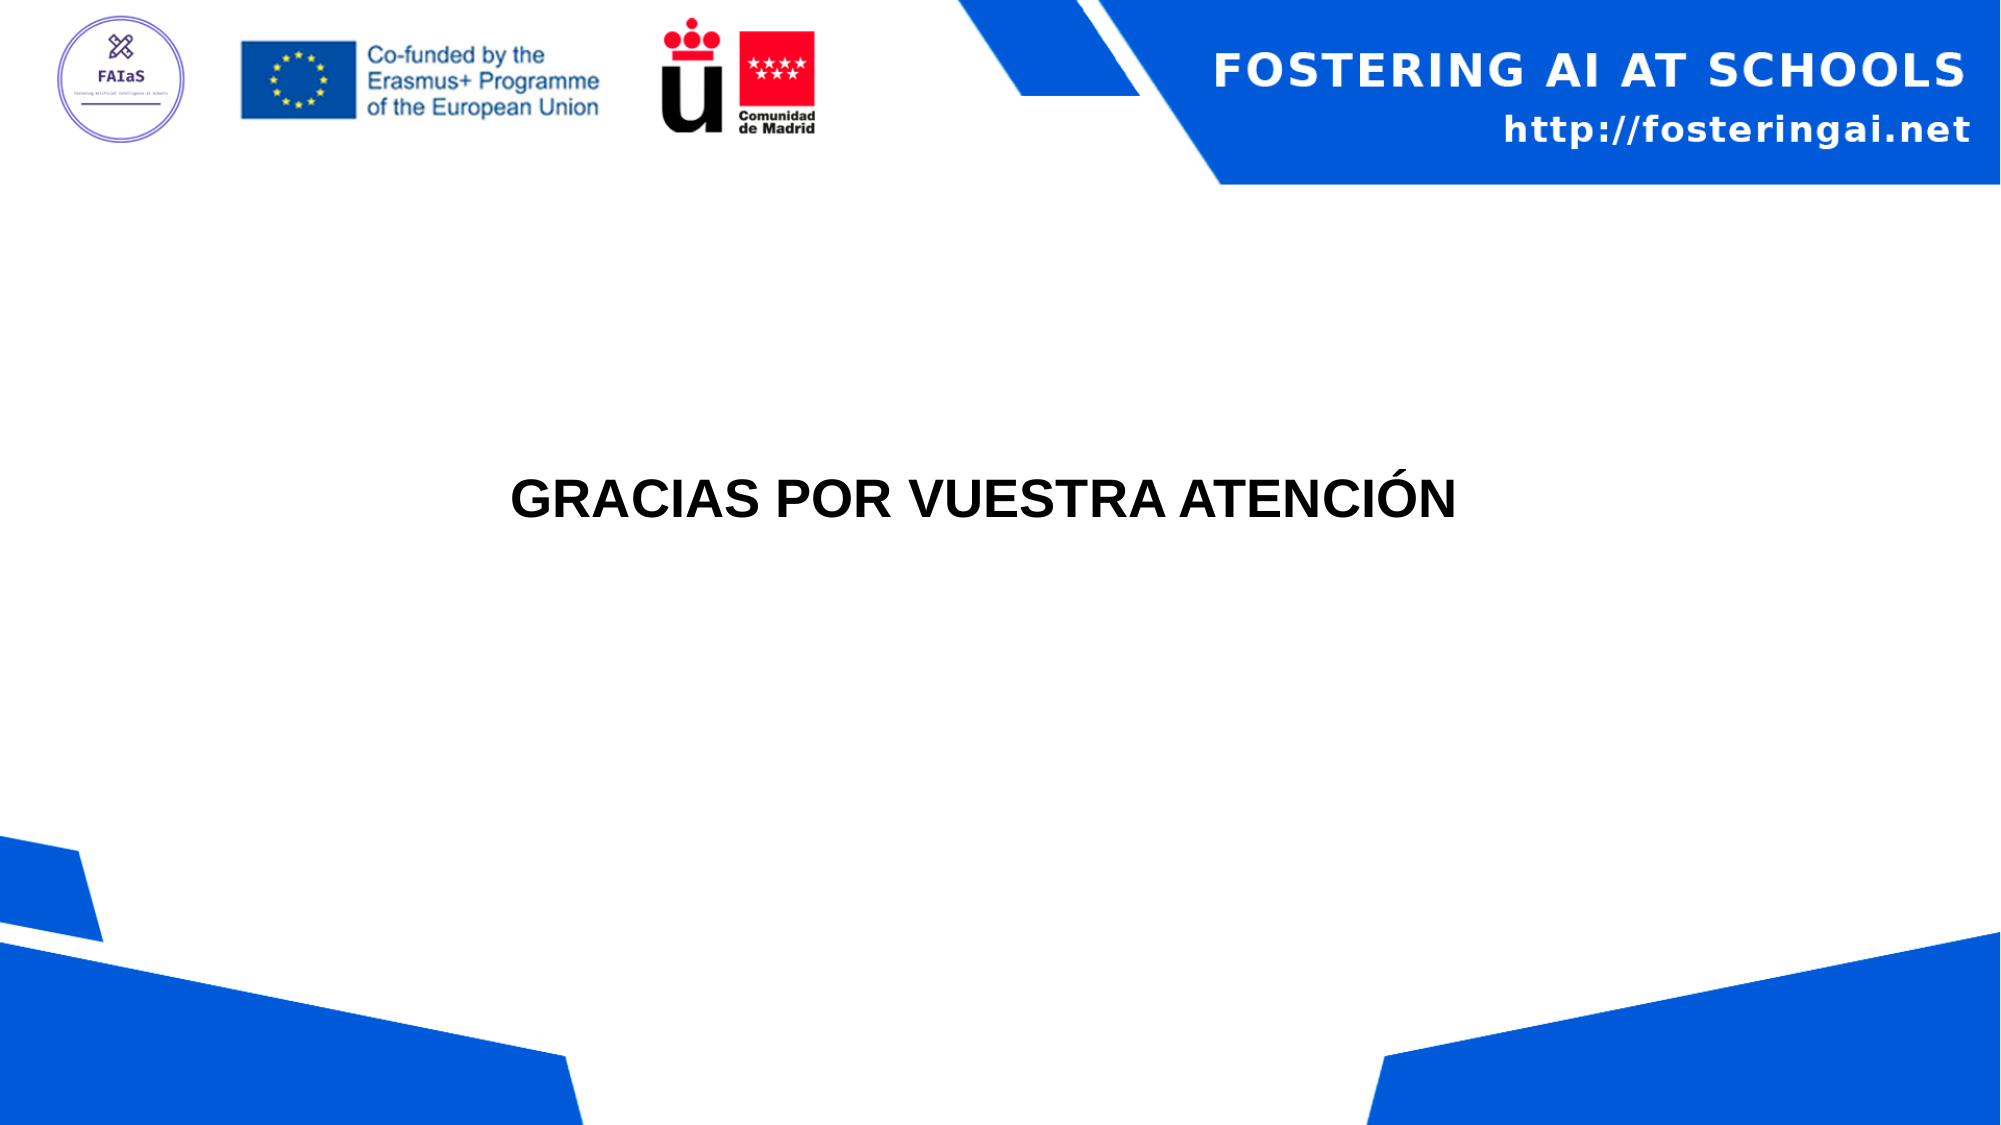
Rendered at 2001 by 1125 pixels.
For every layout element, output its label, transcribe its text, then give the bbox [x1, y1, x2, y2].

subtitle GRACIAS POR VUESTRA ATENCIÓN [165, 129, 1926, 1016]
picture [0, 0, 2001, 1125]
